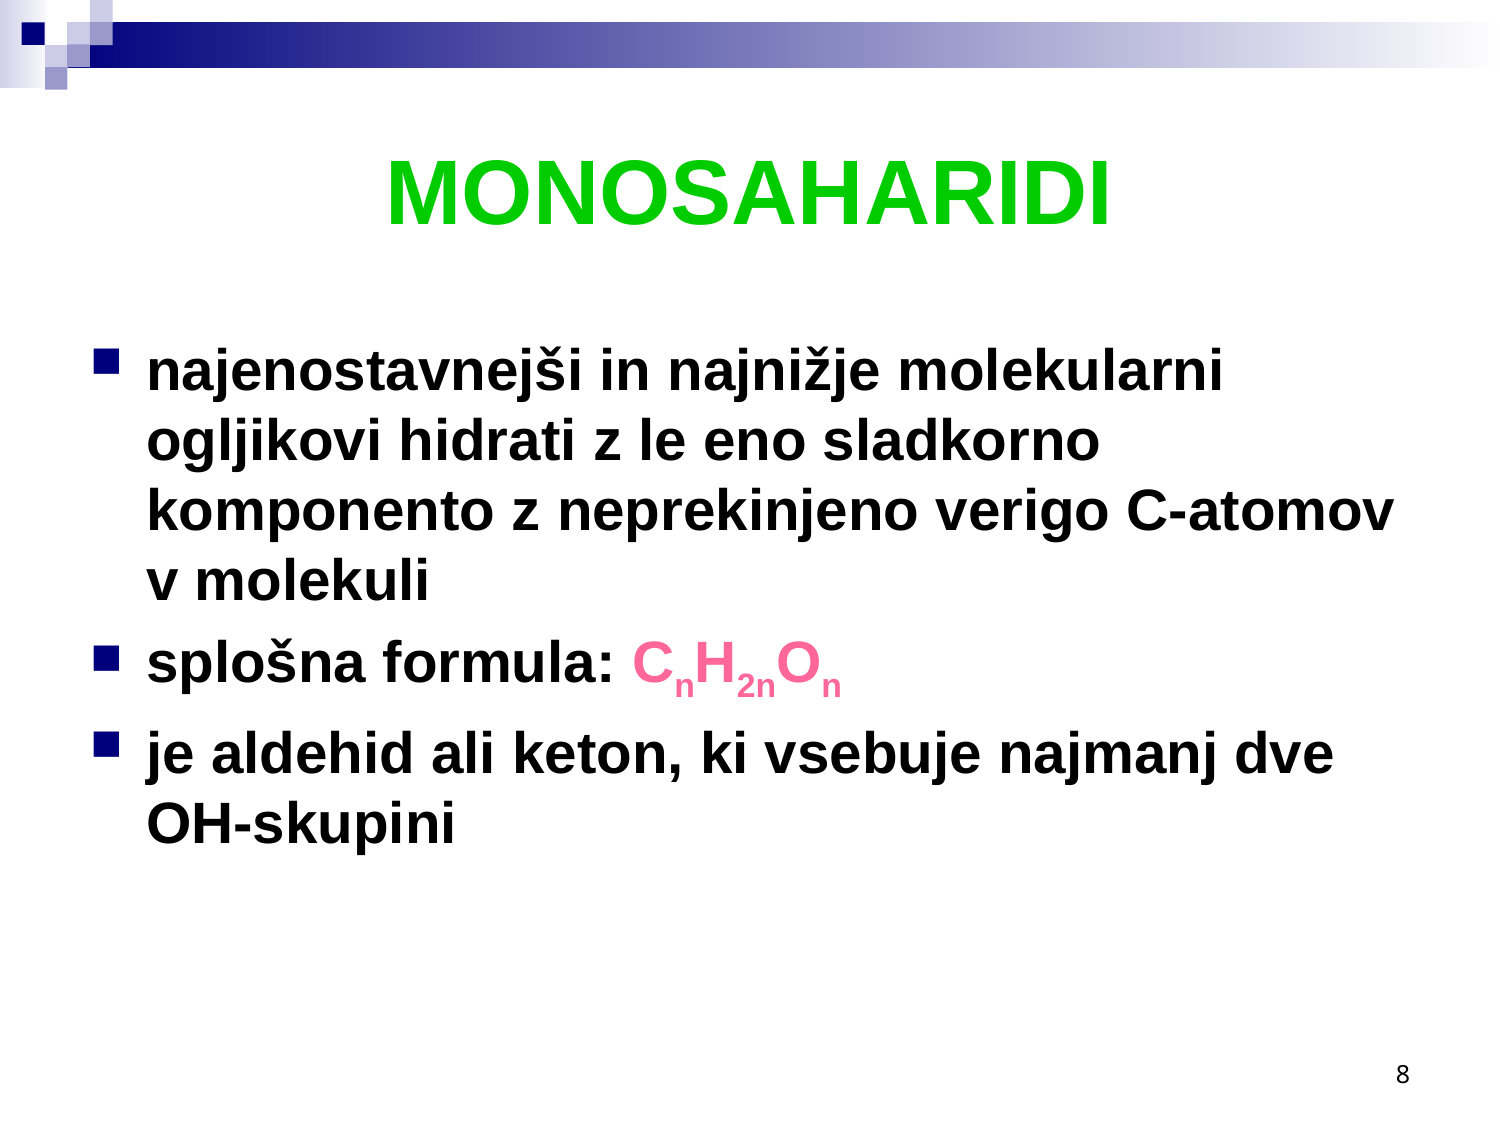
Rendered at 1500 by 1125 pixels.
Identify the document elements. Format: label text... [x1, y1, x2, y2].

slide_number <number> [1074, 1025, 1425, 1100]
list najenostavnejši in najnižje molekularni ogljikovi hidrati z le eno sladkorno komponento z neprekinjeno verigo C-atomov v molekuli splošna formula: CnH2nOn je aldehid ali keton, ki vsebuje najmanj dve OH-skupini [75, 324, 1425, 963]
title MONOSAHARIDI [75, 75, 1425, 300]
